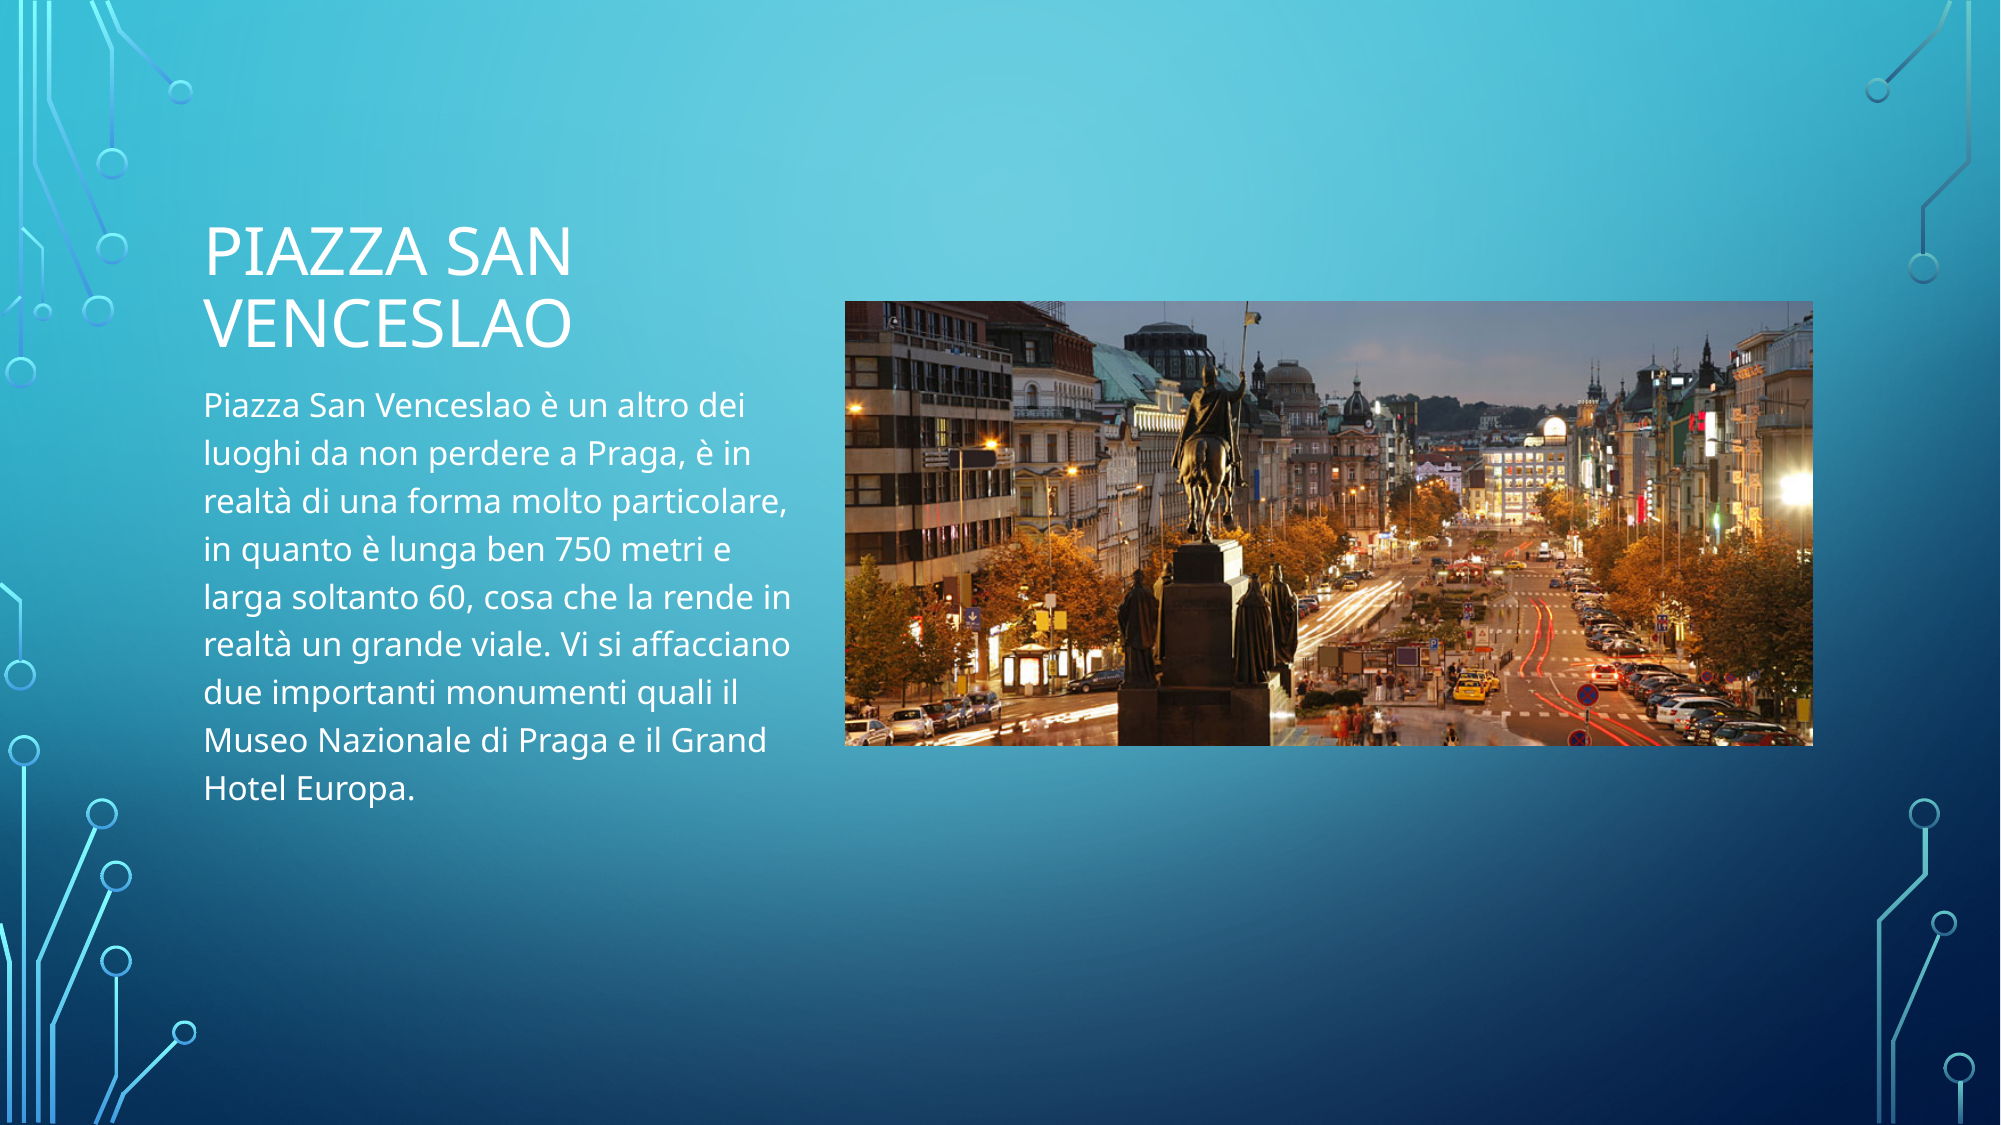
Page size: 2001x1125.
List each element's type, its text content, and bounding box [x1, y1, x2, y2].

list Piazza San Venceslao è un altro dei luoghi da non perdere a Praga, è in realtà di una forma molto particolare, in quanto è lunga ben 750 metri e larga soltanto 60, cosa che la rende in realtà un grande viale. Vi si affacciano due importanti monumenti quali il Museo Nazionale di Praga e il Grand Hotel Europa. [188, 369, 821, 951]
title Piazza san venceslao [188, 99, 821, 369]
picture [845, 301, 1813, 746]
